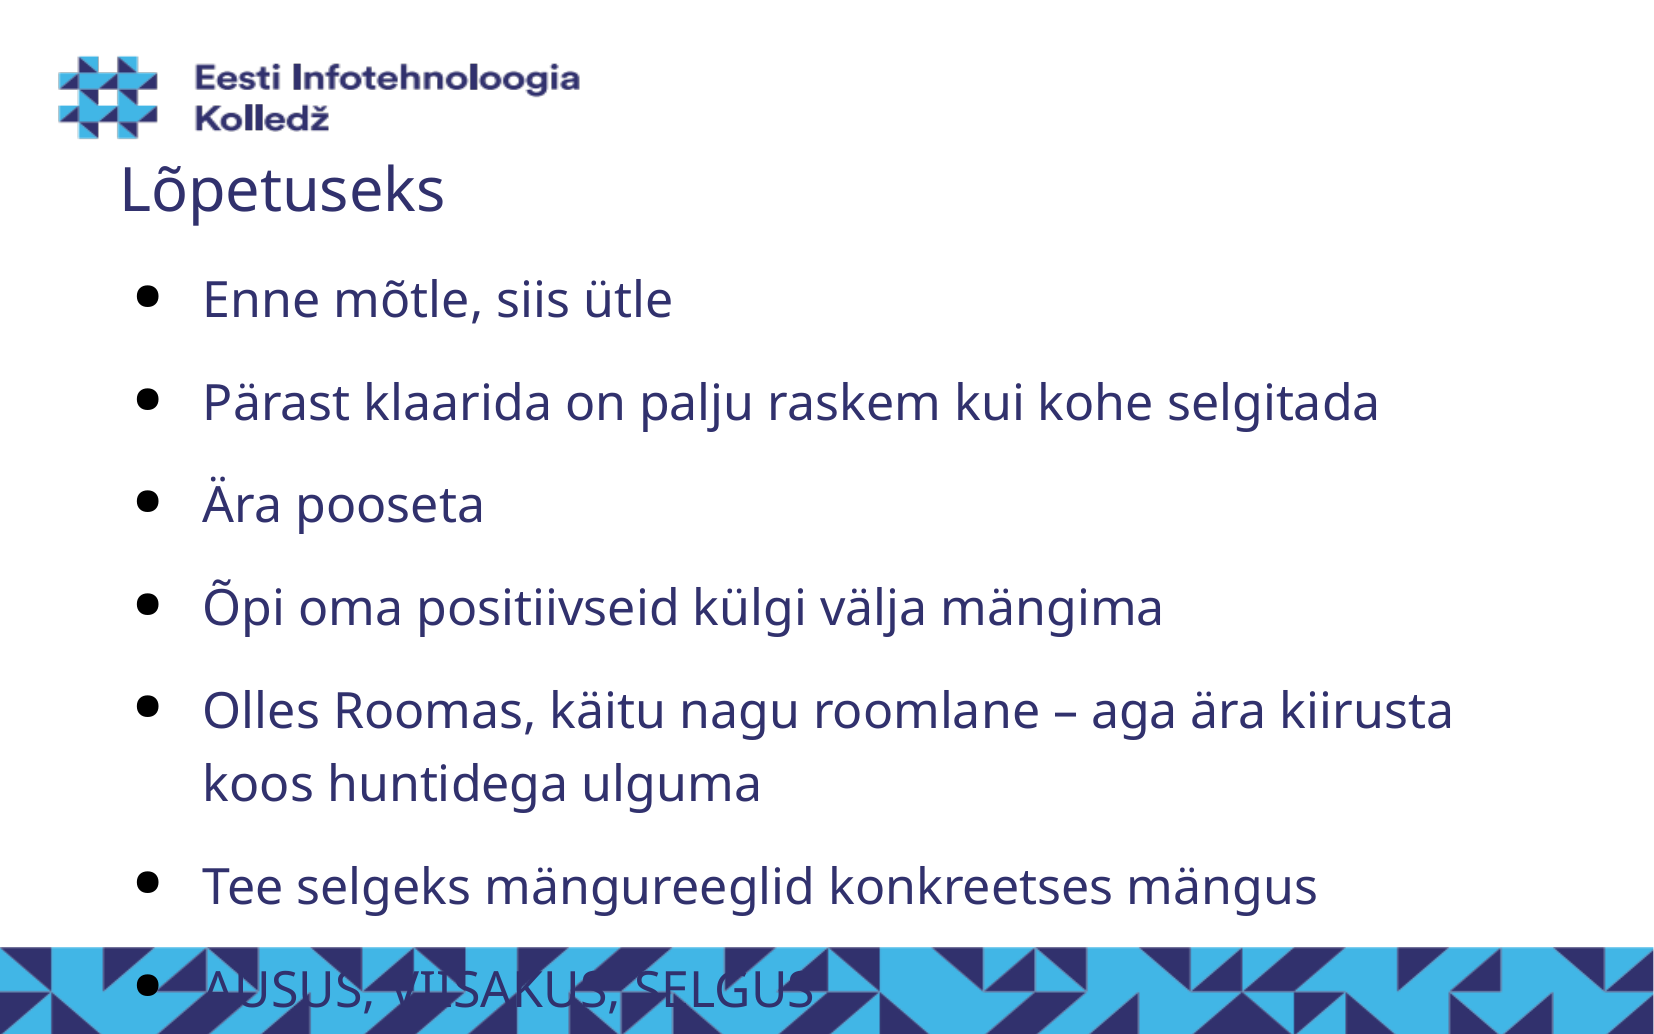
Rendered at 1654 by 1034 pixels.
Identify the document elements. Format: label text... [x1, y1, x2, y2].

list Enne mõtle, siis ütle Pärast klaarida on palju raskem kui kohe selgitada Ära pooseta Õpi oma positiivseid külgi välja mängima Olles Roomas, käitu nagu roomlane – aga ära kiirusta koos huntidega ulguma Tee selgeks mängureeglid konkreetses mängus AUSUS, VIISAKUS, SELGUS [121, 263, 1533, 1034]
title Lõpetuseks [119, 97, 1243, 277]
